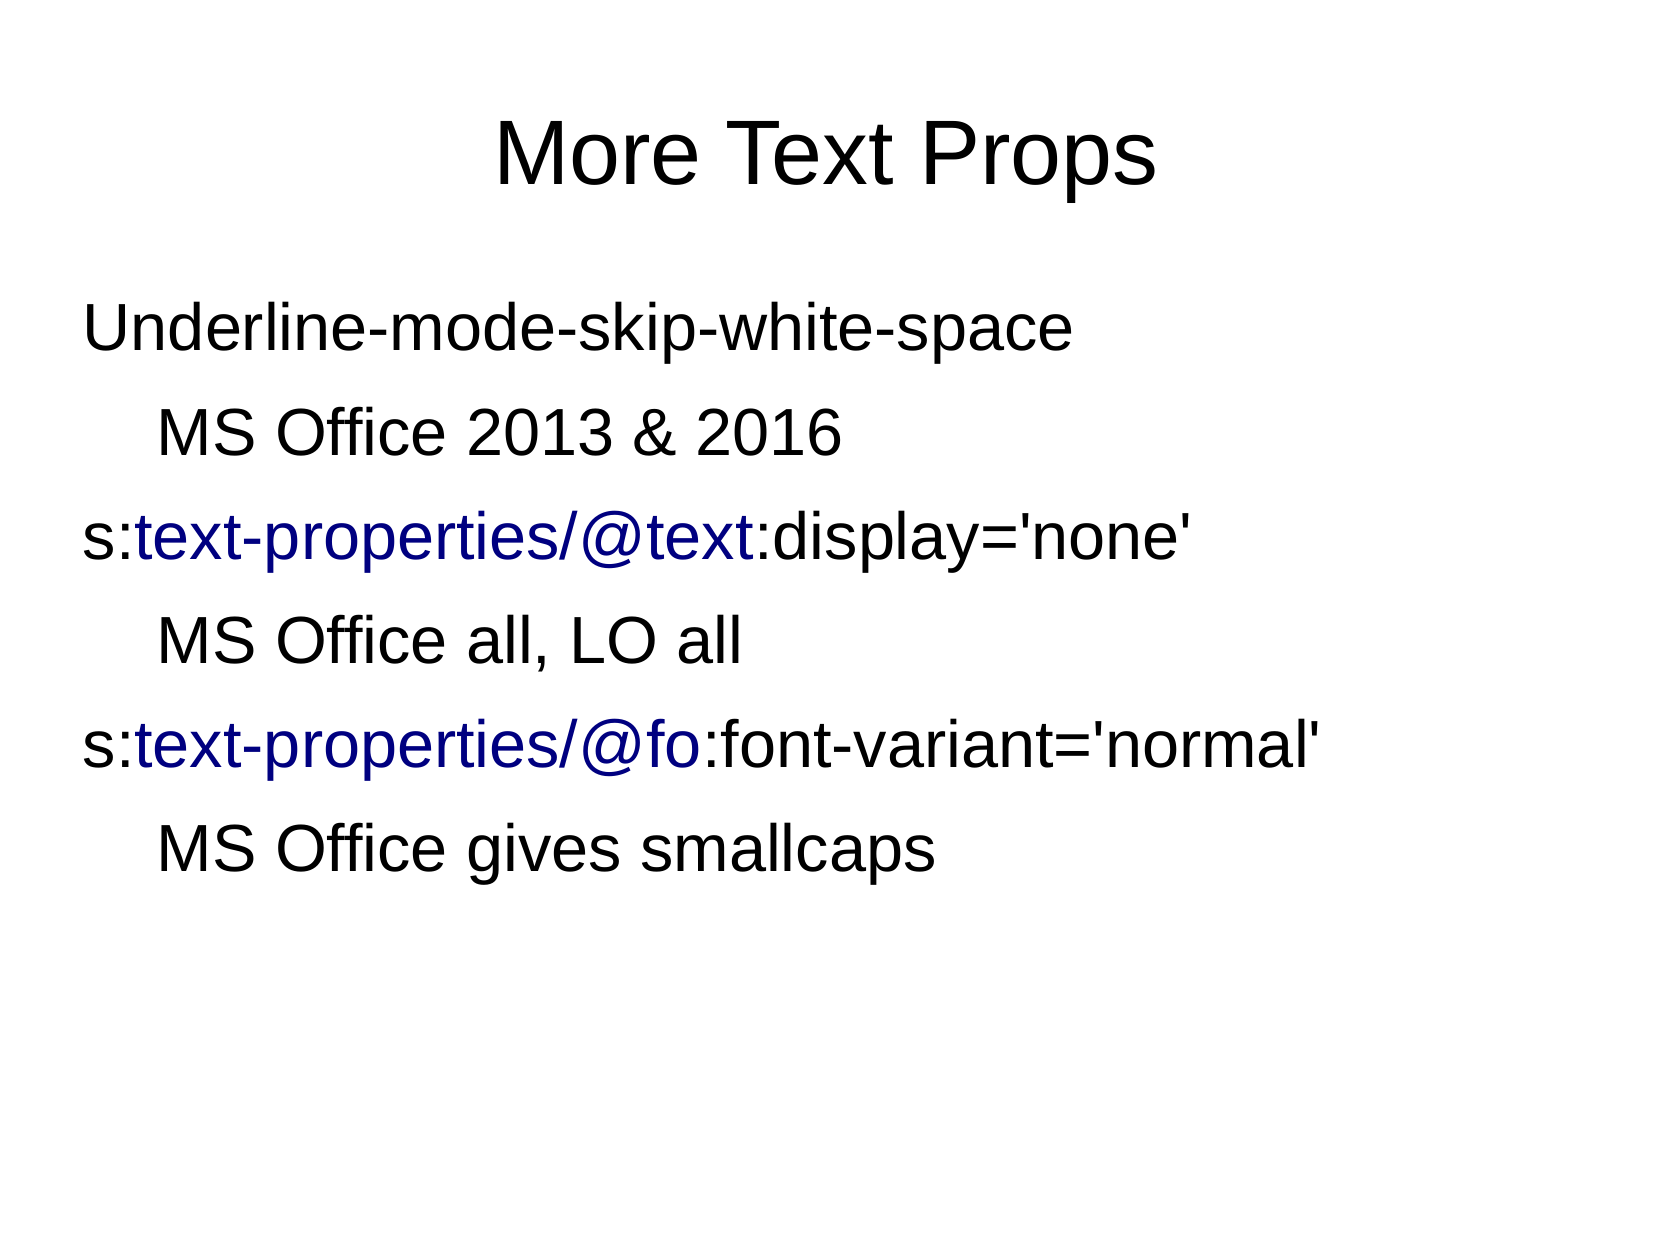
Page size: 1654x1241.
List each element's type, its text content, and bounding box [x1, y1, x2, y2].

title More Text Props [82, 49, 1571, 257]
list Underline-mode-skip-white-space MS Office 2013 & 2016 s:text-properties/@text:display='none' MS Office all, LO all s:text-properties/@fo:font-variant='normal' MS Office gives smallcaps [82, 290, 1571, 1010]
